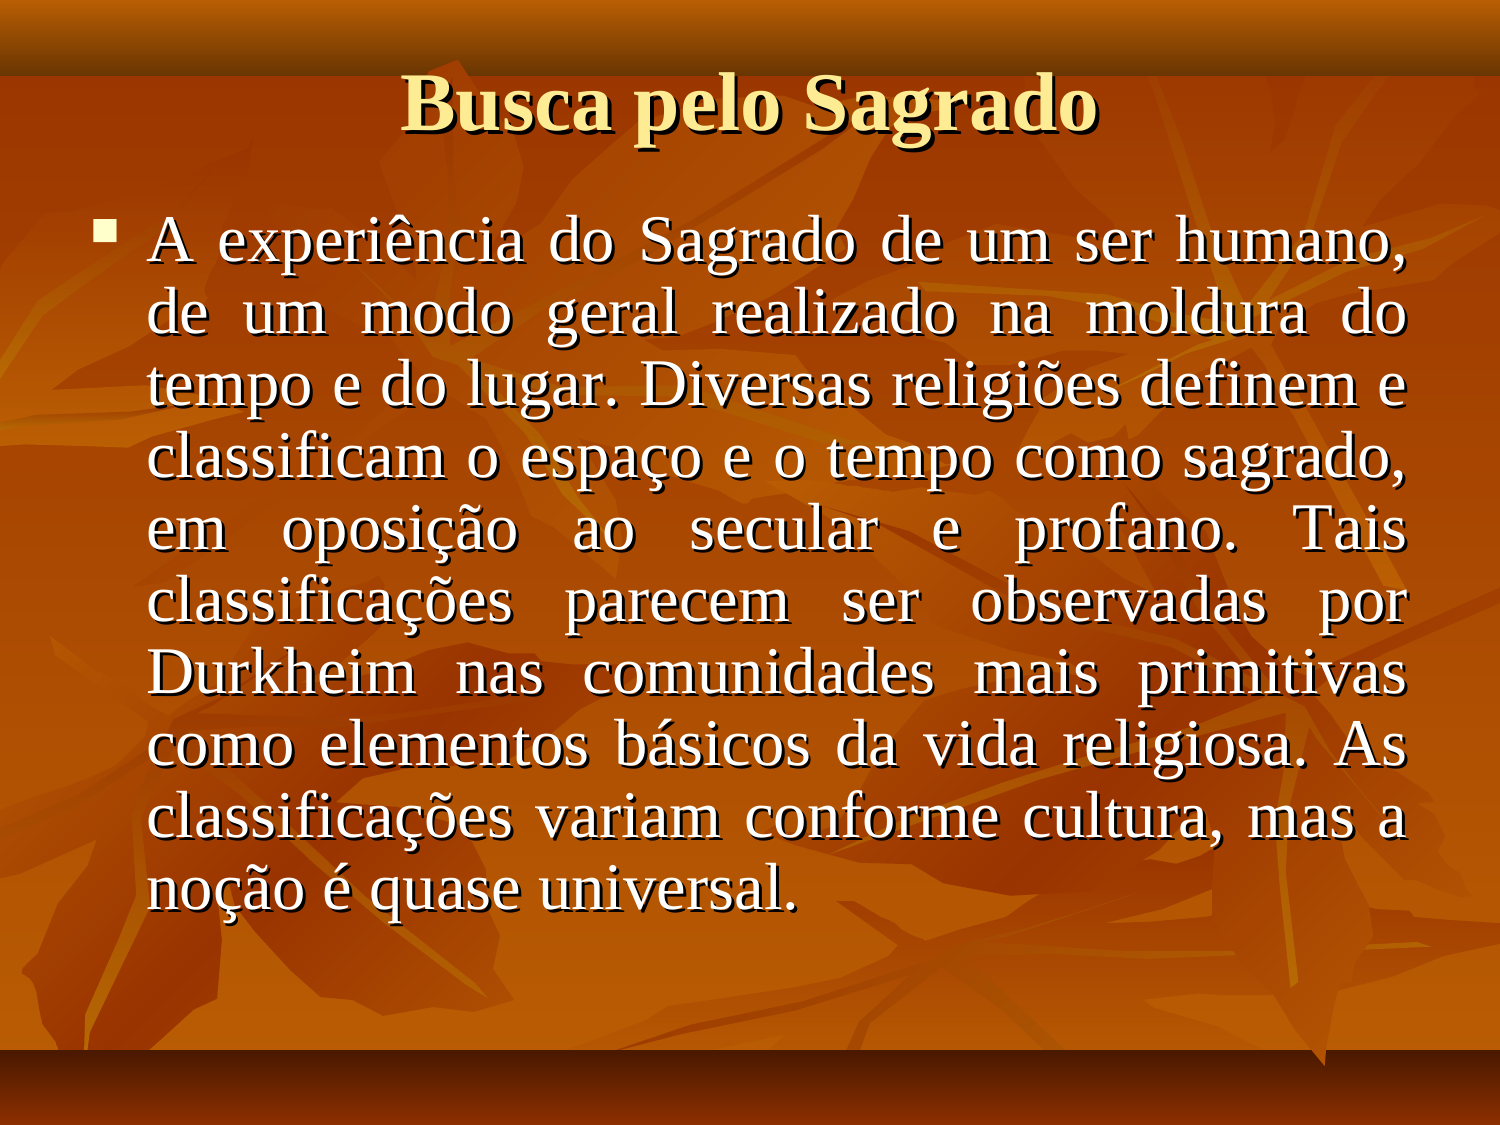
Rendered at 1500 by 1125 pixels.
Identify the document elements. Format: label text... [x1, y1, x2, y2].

list A experiência do Sagrado de um ser humano, de um modo geral realizado na moldura do tempo e do lugar. Diversas religiões definem e classificam o espaço e o tempo como sagrado, em oposição ao secular e profano. Tais classificações parecem ser observadas por Durkheim nas comunidades mais primitivas como elementos básicos da vida religiosa. As classificações variam conforme cultura, mas a noção é quase universal. [75, 196, 1426, 1020]
title Busca pelo Sagrado [75, 39, 1426, 155]
